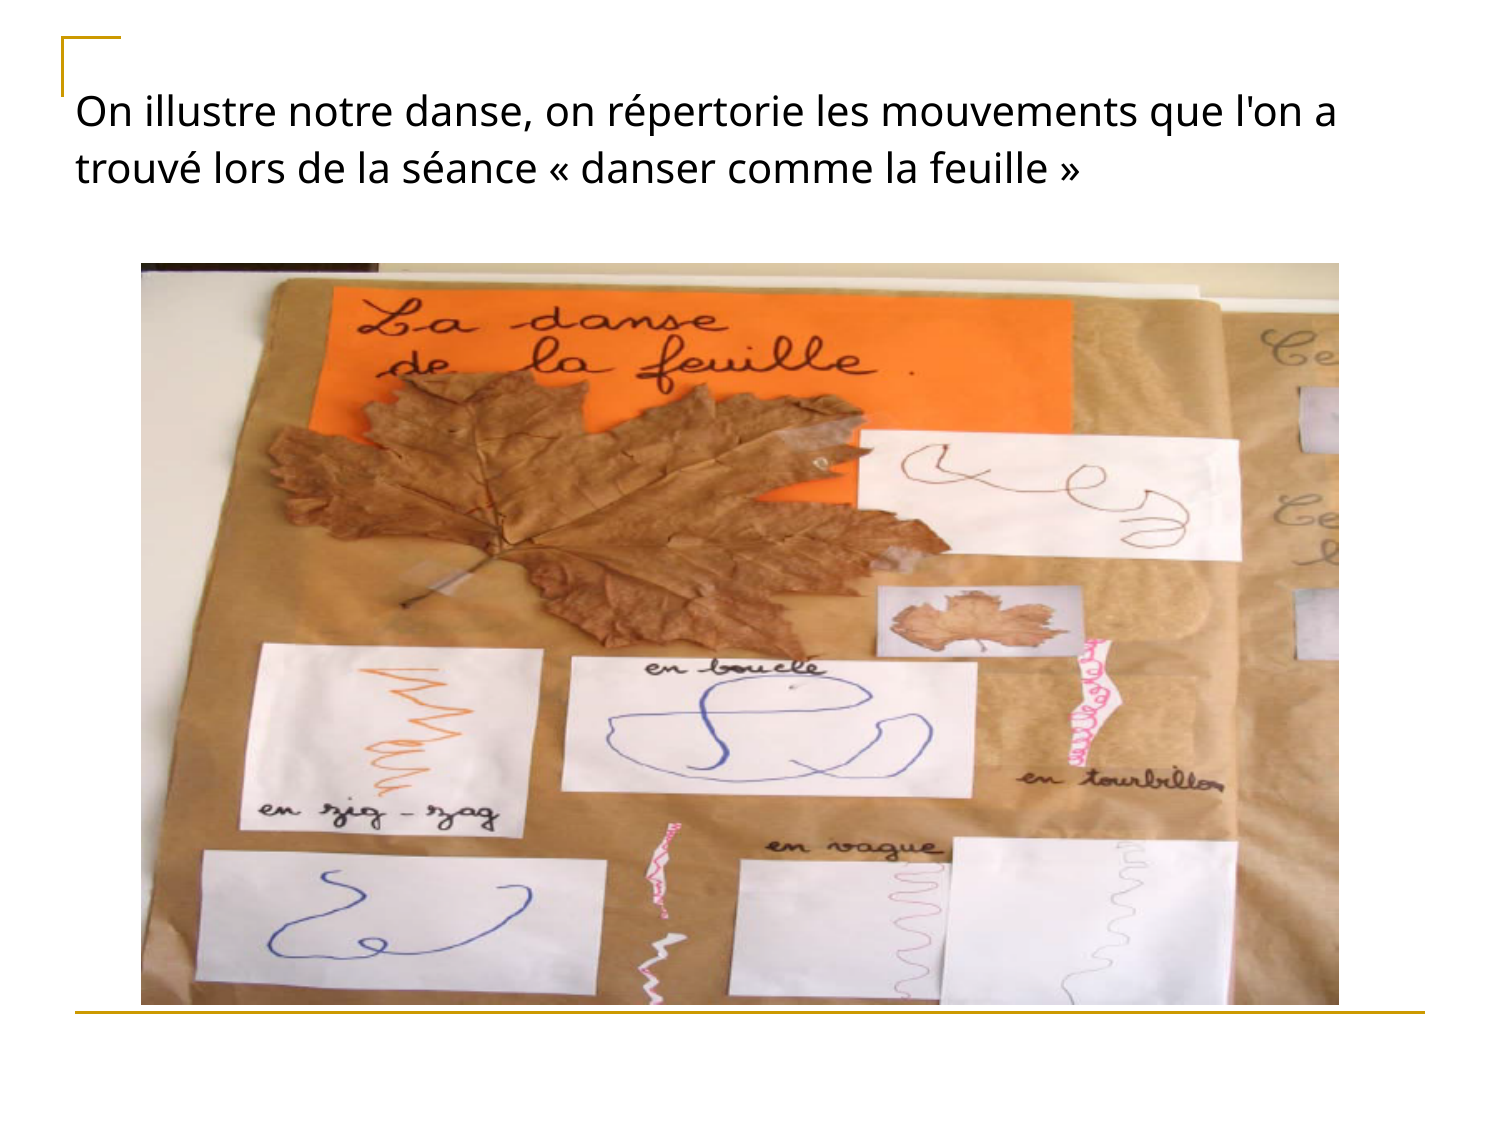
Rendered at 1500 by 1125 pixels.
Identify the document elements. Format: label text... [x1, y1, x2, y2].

title On illustre notre danse, on répertorie les mouvements que l'on a trouvé lors de la séance « danser comme la feuille » [75, 44, 1425, 233]
picture [141, 263, 1341, 1006]
